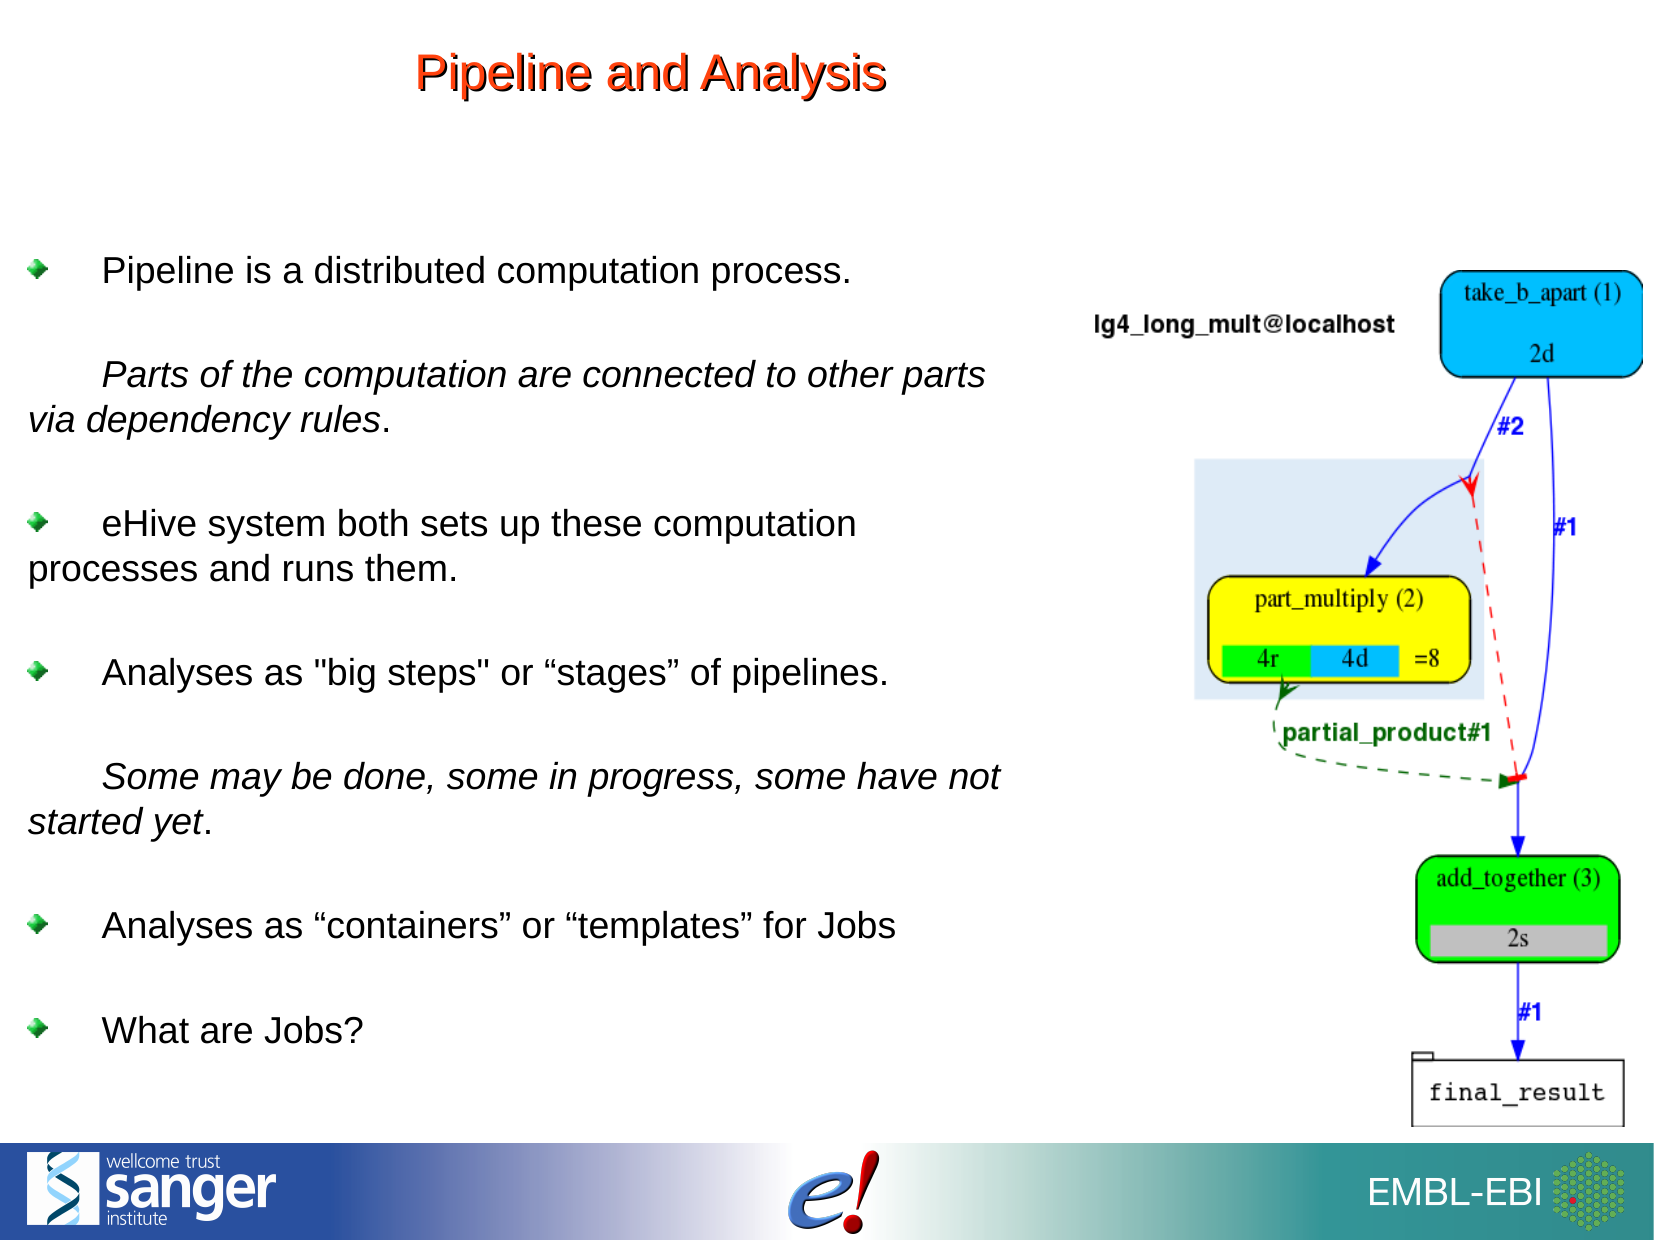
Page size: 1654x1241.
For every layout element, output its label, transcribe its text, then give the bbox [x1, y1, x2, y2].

picture [27, 259, 48, 279]
picture [1081, 270, 1643, 1127]
picture [0, 1143, 1654, 1240]
picture [27, 914, 48, 934]
text_box Pipeline is a distributed computation process. Parts of the computation are connected to other parts via dependency rules. eHive system both sets up these computation processes and runs them. Analyses as "big steps" or “stages” of pipelines. Some may be done, some in progress, some have not started yet. Analyses as “containers” or “templates” for Jobs What are Jobs? [13, 231, 1017, 1020]
picture [27, 512, 48, 532]
text_box Pipeline and Analysis [82, 28, 1218, 115]
picture [1627, 270, 1643, 283]
picture [27, 1018, 48, 1038]
picture [27, 661, 48, 681]
